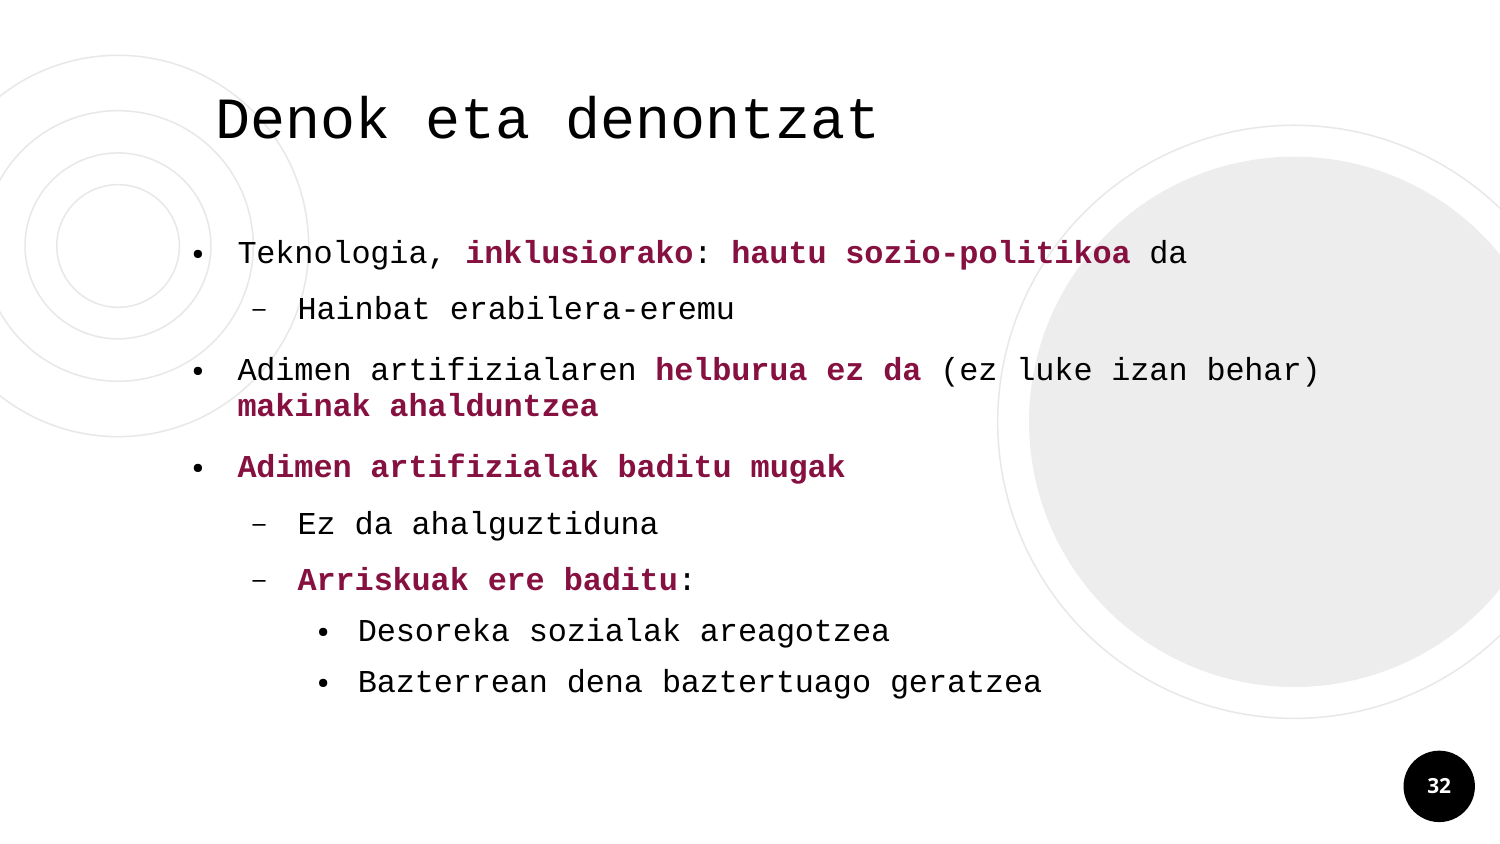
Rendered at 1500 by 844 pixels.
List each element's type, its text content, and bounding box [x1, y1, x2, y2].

list Teknologia, inklusiorako: hautu sozio-politikoa da Hainbat erabilera-eremu Adimen artifizialaren helburua ez da (ez luke izan behar) makinak ahalduntzea Adimen artifizialak baditu mugak Ez da ahalguztiduna Arriskuak ere baditu: Desoreka sozialak areagotzea Bazterrean dena baztertuago geratzea [177, 237, 1382, 703]
text_box <zenbakia> [1403, 750, 1475, 823]
text_box Denok eta denontzat [200, 82, 1335, 230]
